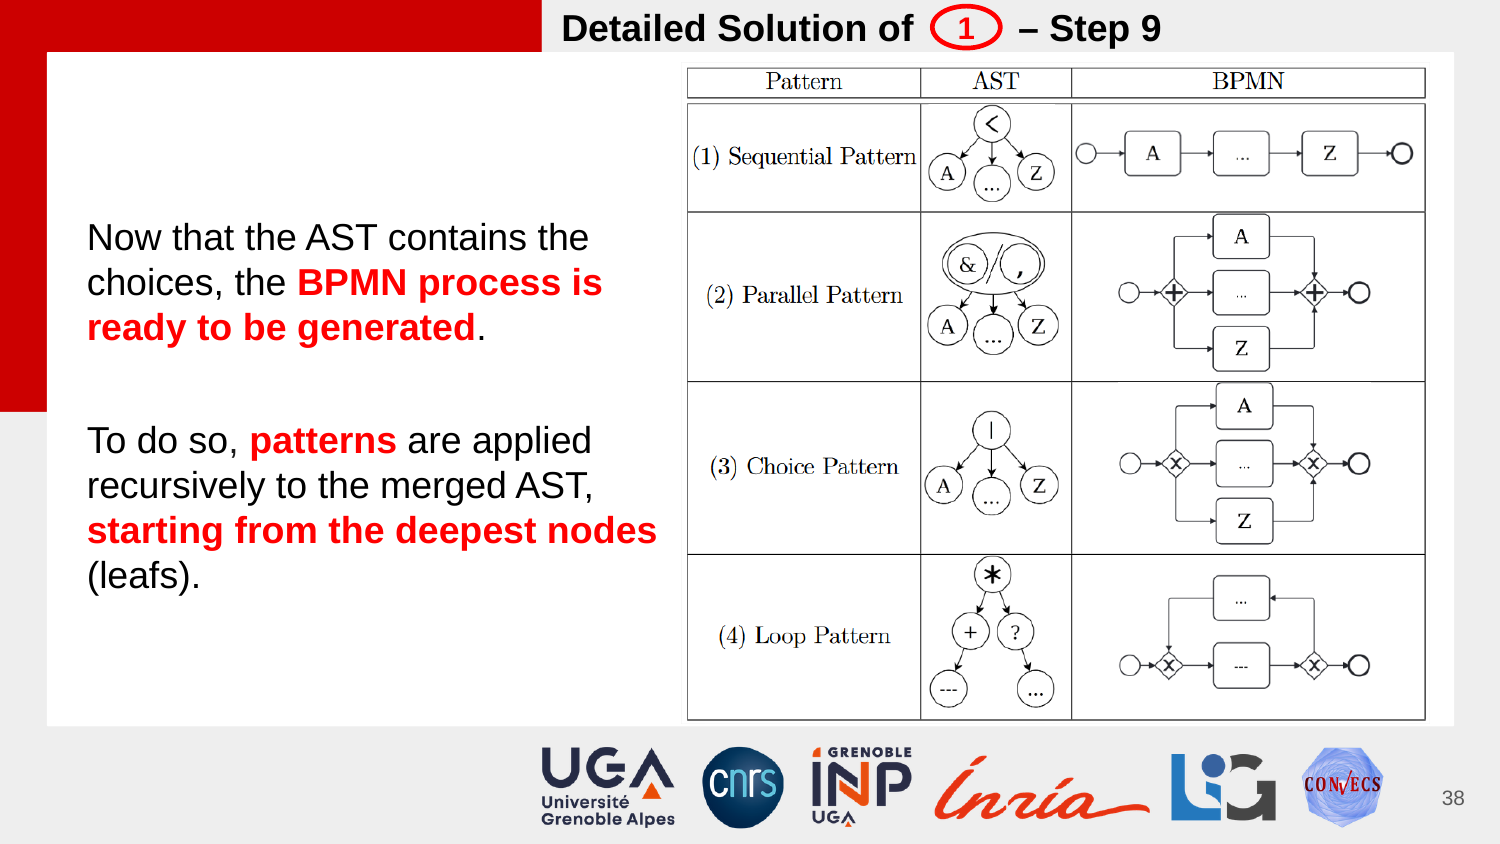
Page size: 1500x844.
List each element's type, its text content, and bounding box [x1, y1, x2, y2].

text_box 1 [932, 6, 1001, 49]
slide_number <numéro> [1389, 764, 1480, 830]
picture [0, 0, 1500, 844]
text_box Detailed Solution of – Step 9 [546, 0, 1441, 55]
text_box To do so, patterns are applied recursively to the merged AST, starting from the deepest nodes (leafs). [71, 413, 681, 634]
text_box Now that the AST contains the choices, the BPMN process is ready to be generated. [71, 209, 681, 413]
